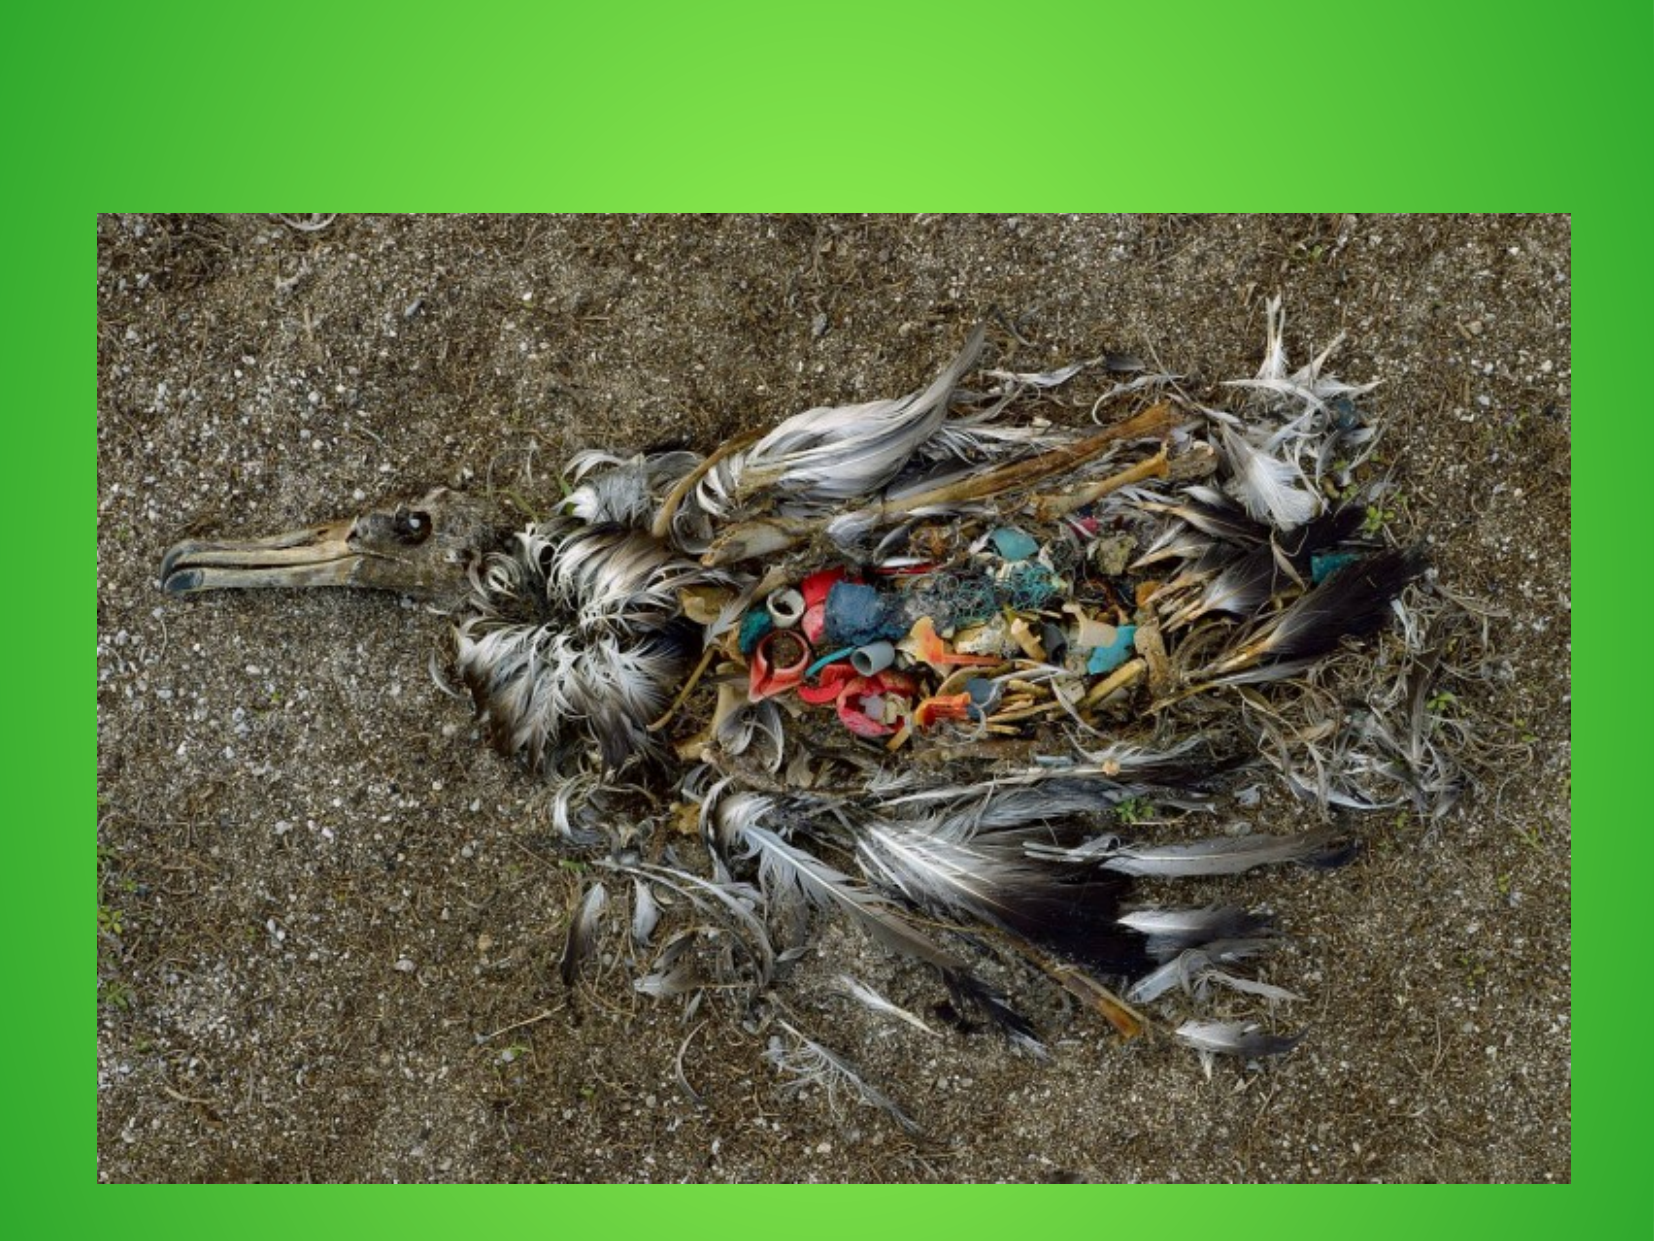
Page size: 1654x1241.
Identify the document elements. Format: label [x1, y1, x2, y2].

picture [97, 213, 1571, 1185]
